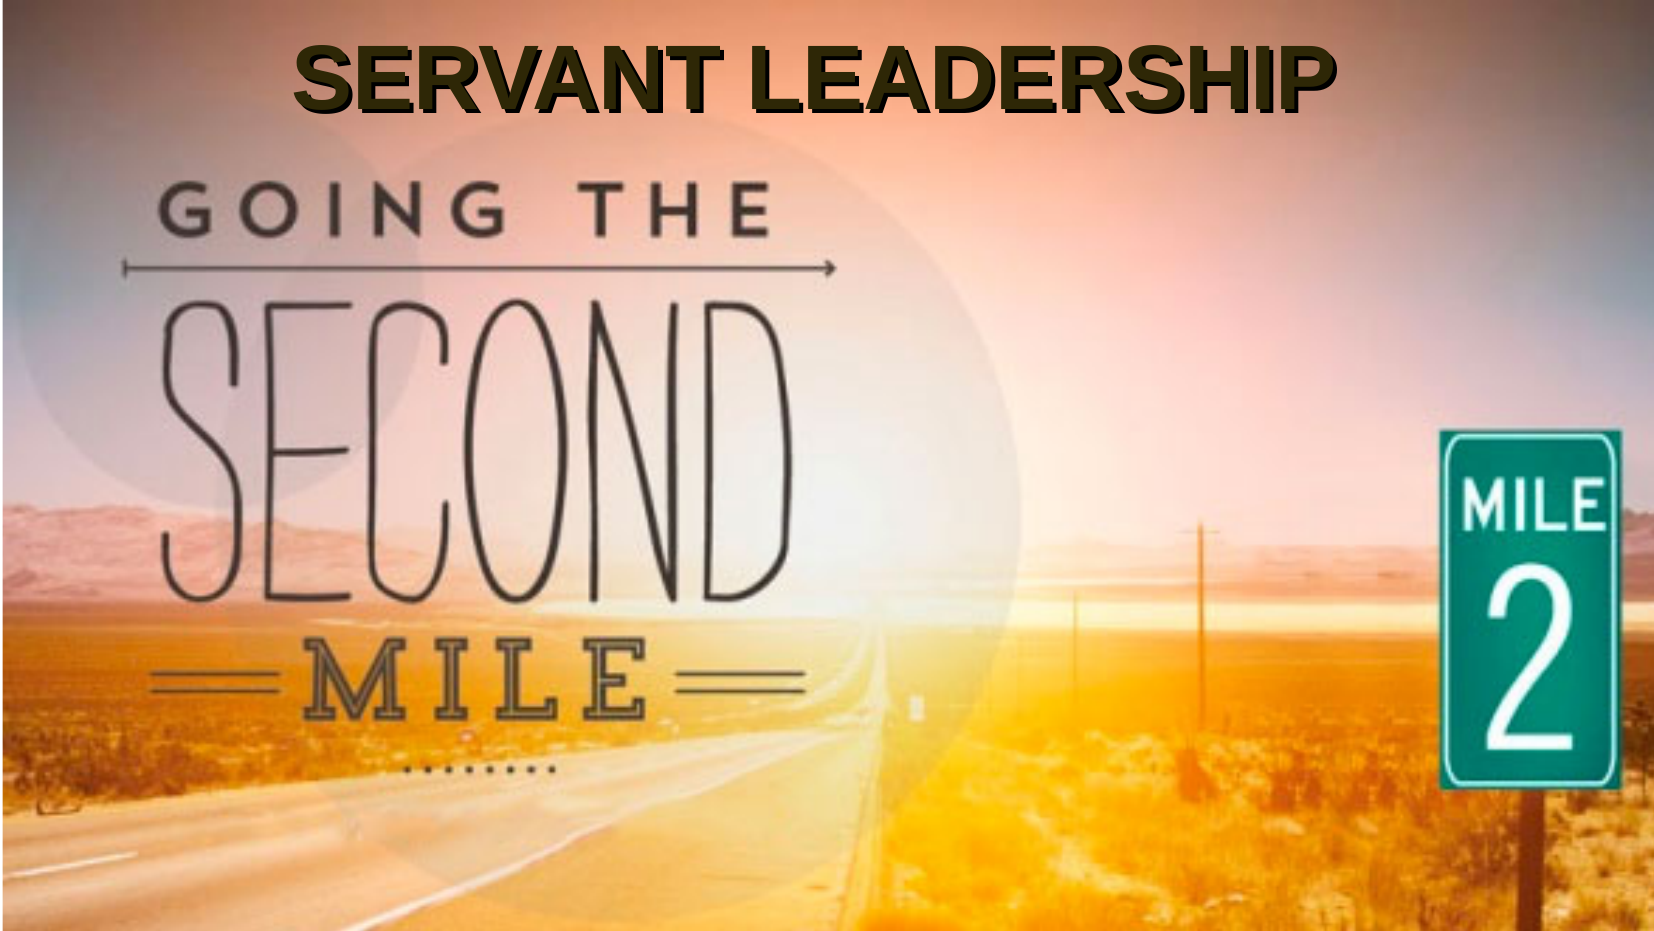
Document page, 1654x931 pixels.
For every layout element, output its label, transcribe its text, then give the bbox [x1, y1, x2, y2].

title SERVANT LEADERSHIP [82, 0, 1571, 156]
picture [2, 0, 1654, 931]
